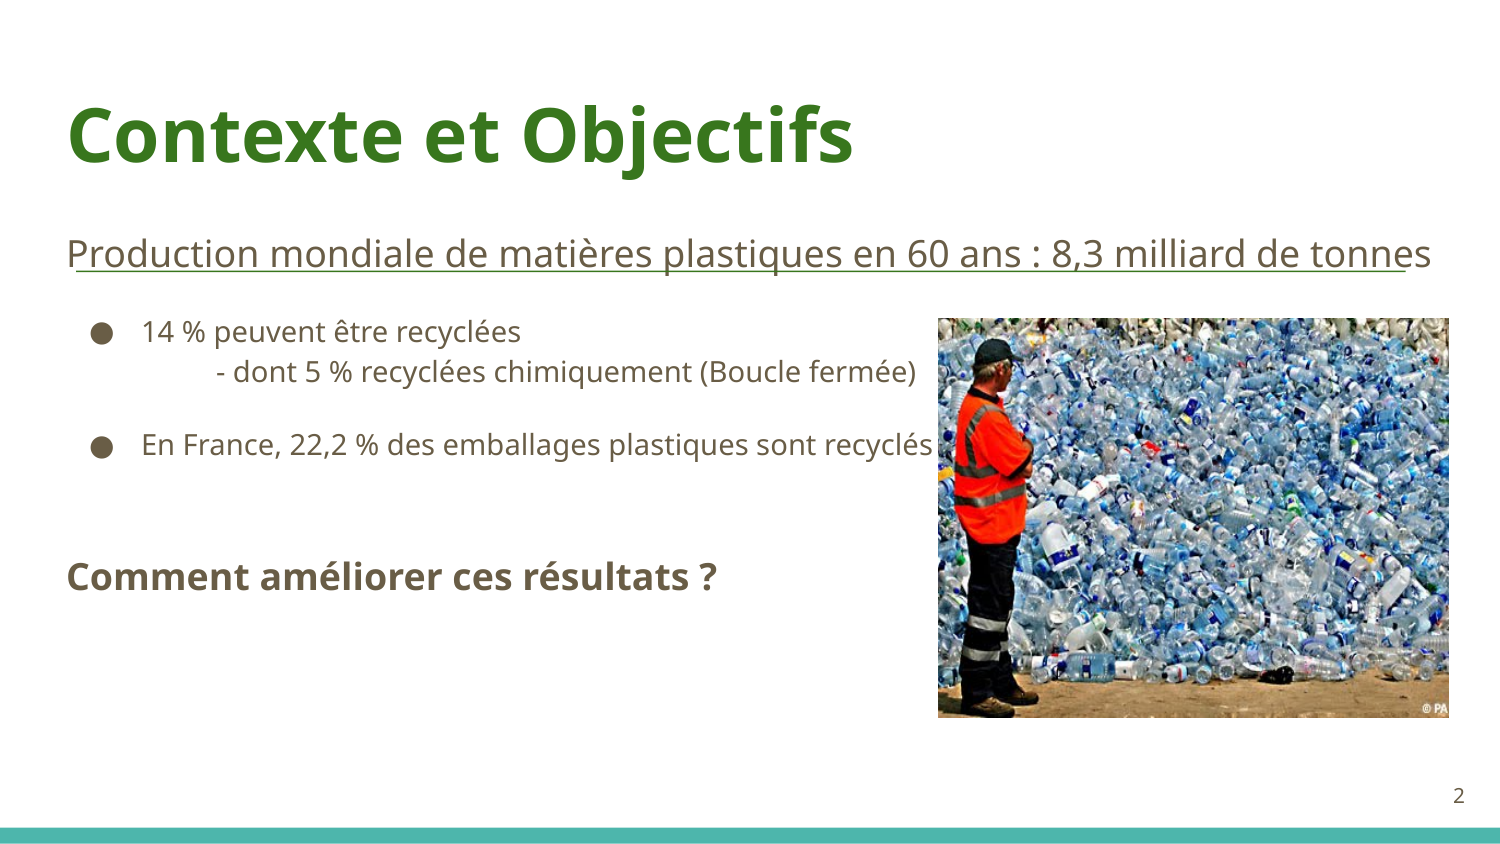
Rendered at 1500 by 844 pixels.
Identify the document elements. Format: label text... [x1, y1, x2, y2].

slide_number <number> [1389, 764, 1480, 830]
title Contexte et Objectifs [51, 72, 1449, 189]
picture [938, 318, 1449, 718]
list Production mondiale de matières plastiques en 60 ans : 8,3 milliard de tonnes 14 % peuvent être recyclées - dont 5 % recyclées chimiquement (Boucle fermée) En France, 22,2 % des emballages plastiques sont recyclés Comment améliorer ces résultats ? [51, 207, 1449, 750]
